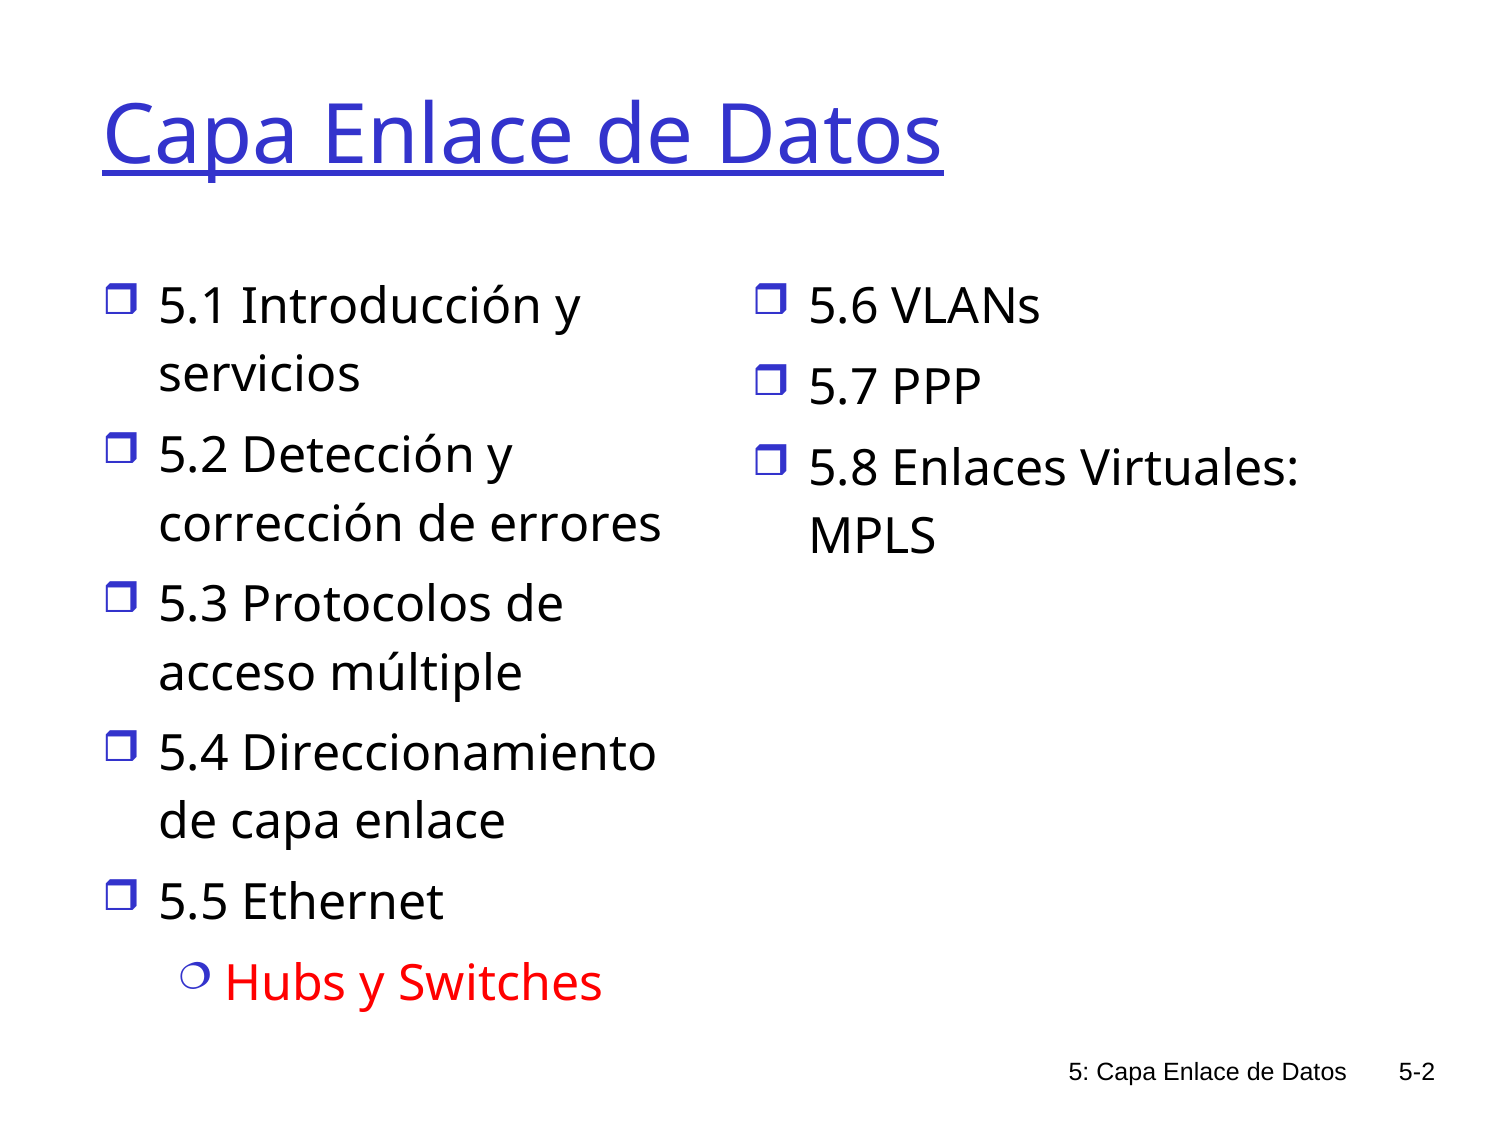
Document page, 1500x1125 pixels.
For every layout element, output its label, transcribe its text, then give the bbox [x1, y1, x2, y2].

list 5.1 Introducción y servicios 5.2 Detección y corrección de errores 5.3 Protocolos de acceso múltiple 5.4 Direccionamiento de capa enlace 5.5 Ethernet Hubs y Switches [87, 262, 713, 1026]
title Capa Enlace de Datos [87, 37, 1363, 225]
list 5.6 VLANs 5.7 PPP 5.8 Enlaces Virtuales: MPLS [737, 262, 1403, 1026]
